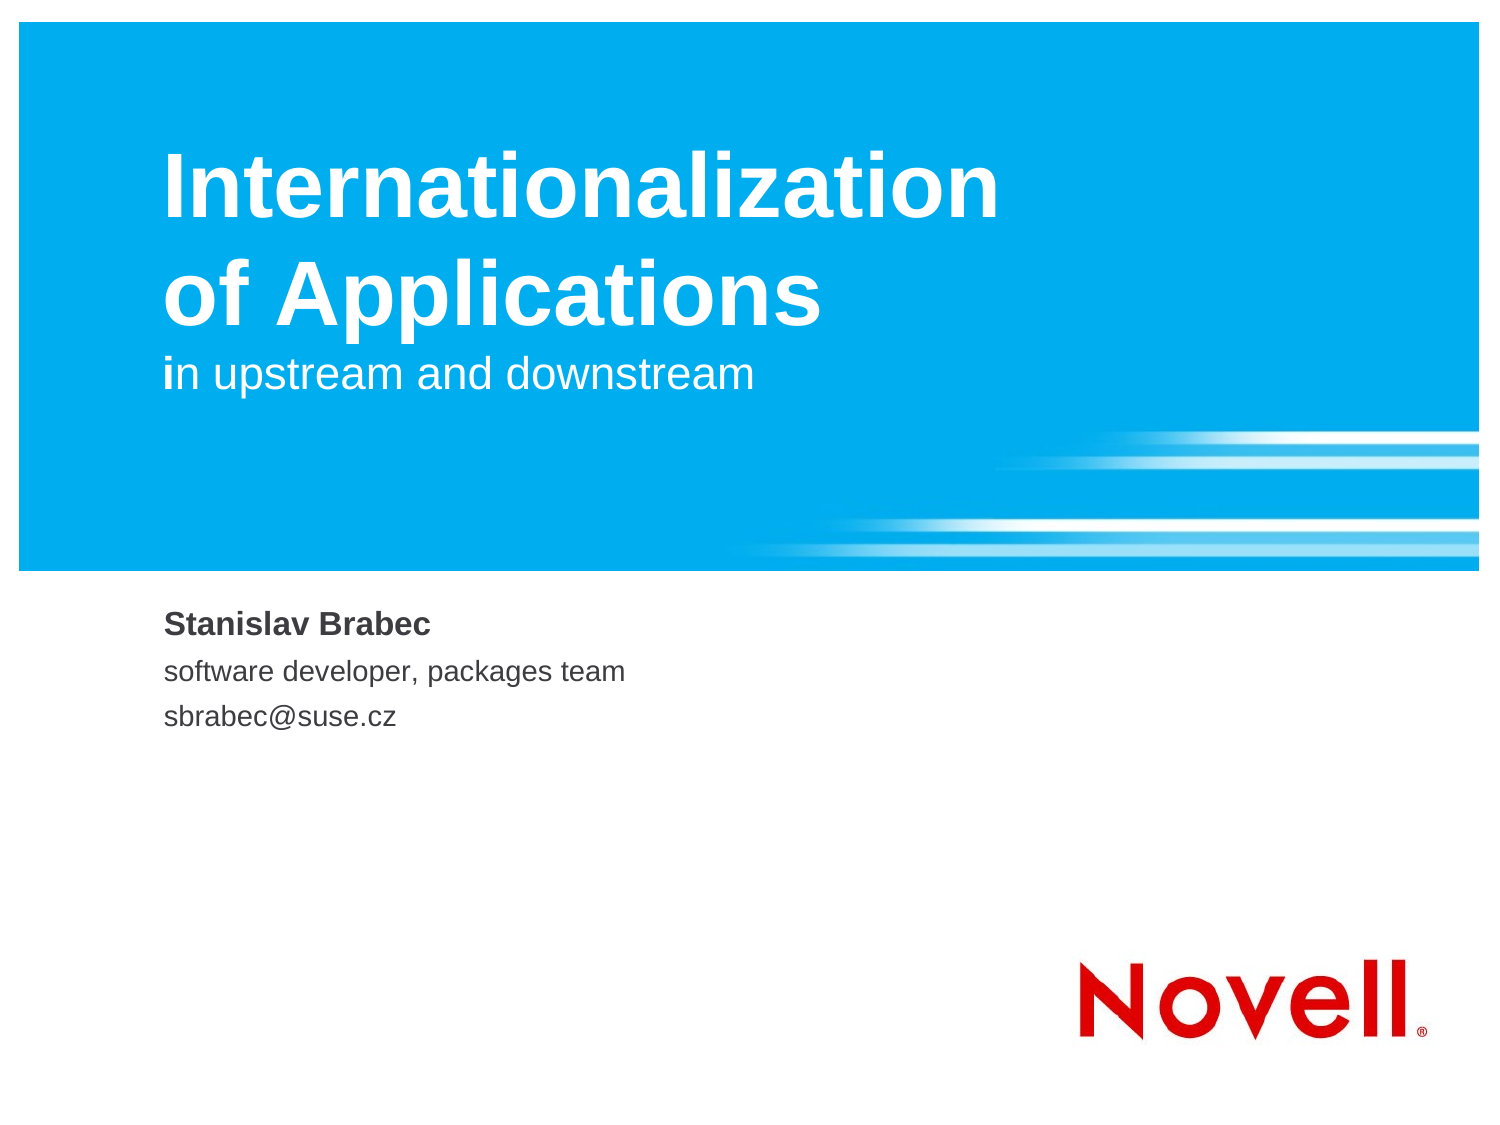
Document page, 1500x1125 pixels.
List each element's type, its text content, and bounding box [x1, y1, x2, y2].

title Internationalization of Applications in upstream and downstream [161, 134, 1475, 399]
picture [1070, 951, 1434, 1047]
subtitle Stanislav Brabec software developer, packages team sbrabec@suse.cz [163, 601, 1072, 829]
picture [779, 518, 1479, 557]
picture [1041, 431, 1479, 470]
